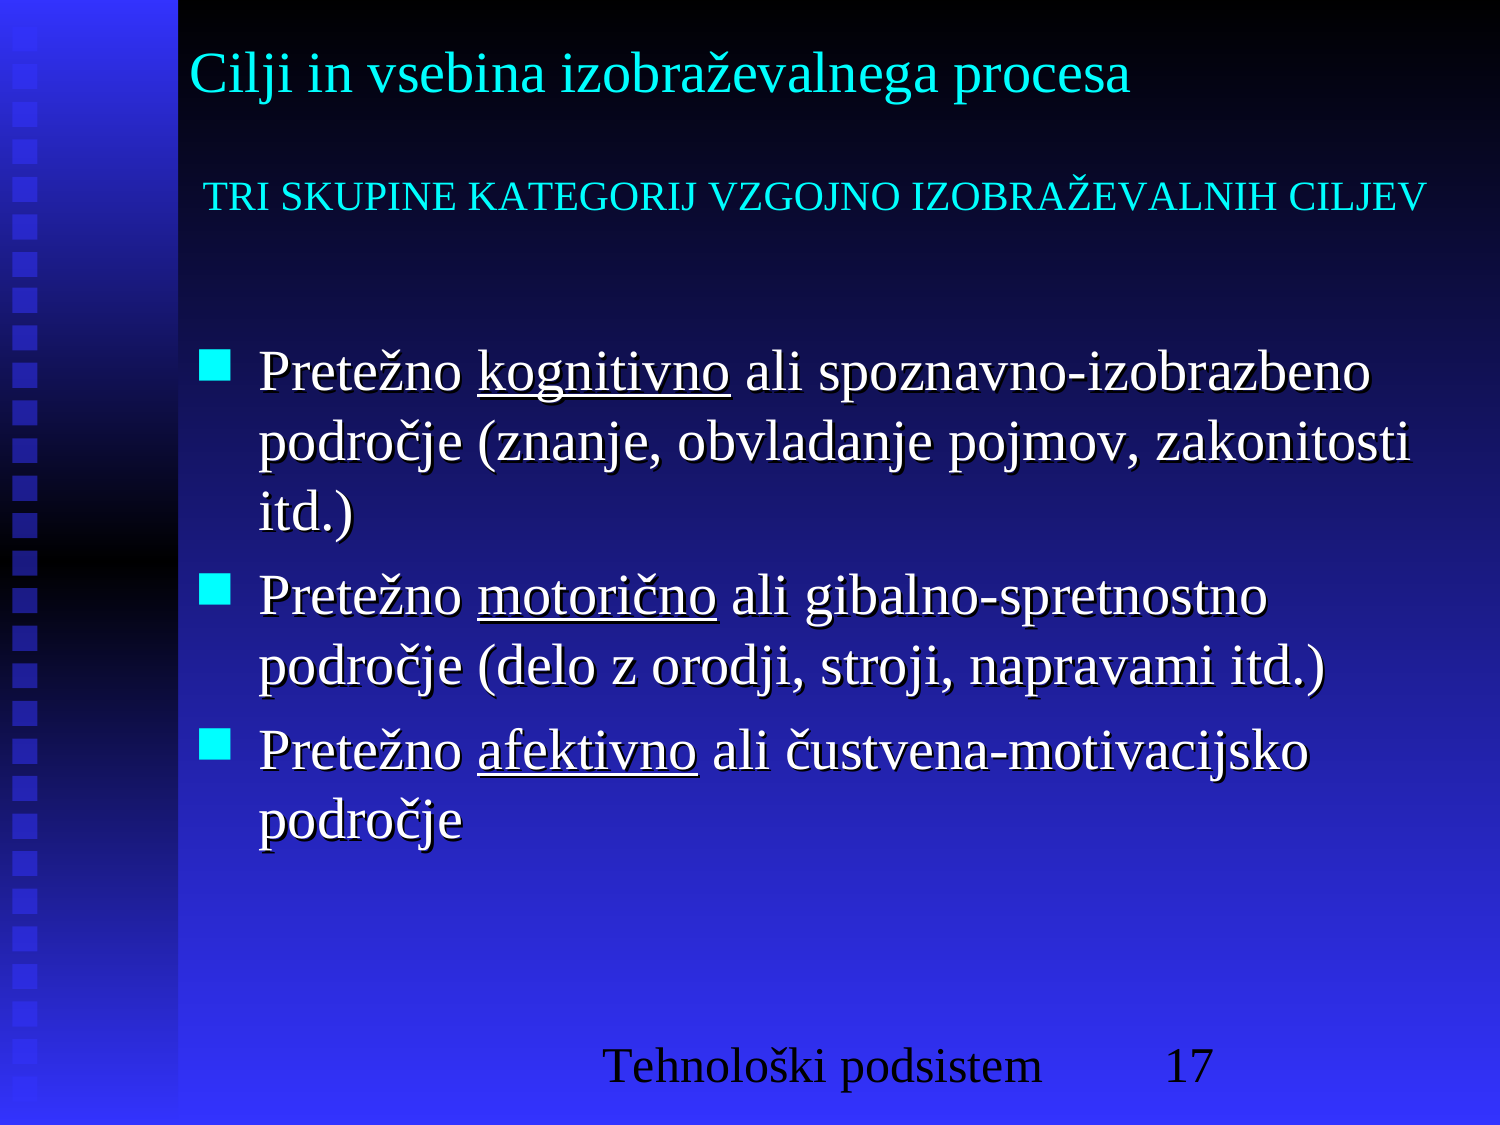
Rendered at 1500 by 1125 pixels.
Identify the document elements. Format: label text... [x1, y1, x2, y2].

text_box Cilji in vsebina izobraževalnega procesa [174, 0, 1450, 138]
title TRI SKUPINE KATEGORIJ VZGOJNO IZOBRAŽEVALNIH CILJEV [187, 99, 1463, 288]
list Pretežno kognitivno ali spoznavno-izobrazbeno področje (znanje, obvladanje pojmov, zakonitosti itd.) Pretežno motorično ali gibalno-spretnostno področje (delo z orodji, stroji, napravami itd.) Pretežno afektivno ali čustvena-motivacijsko področje [187, 324, 1463, 1001]
